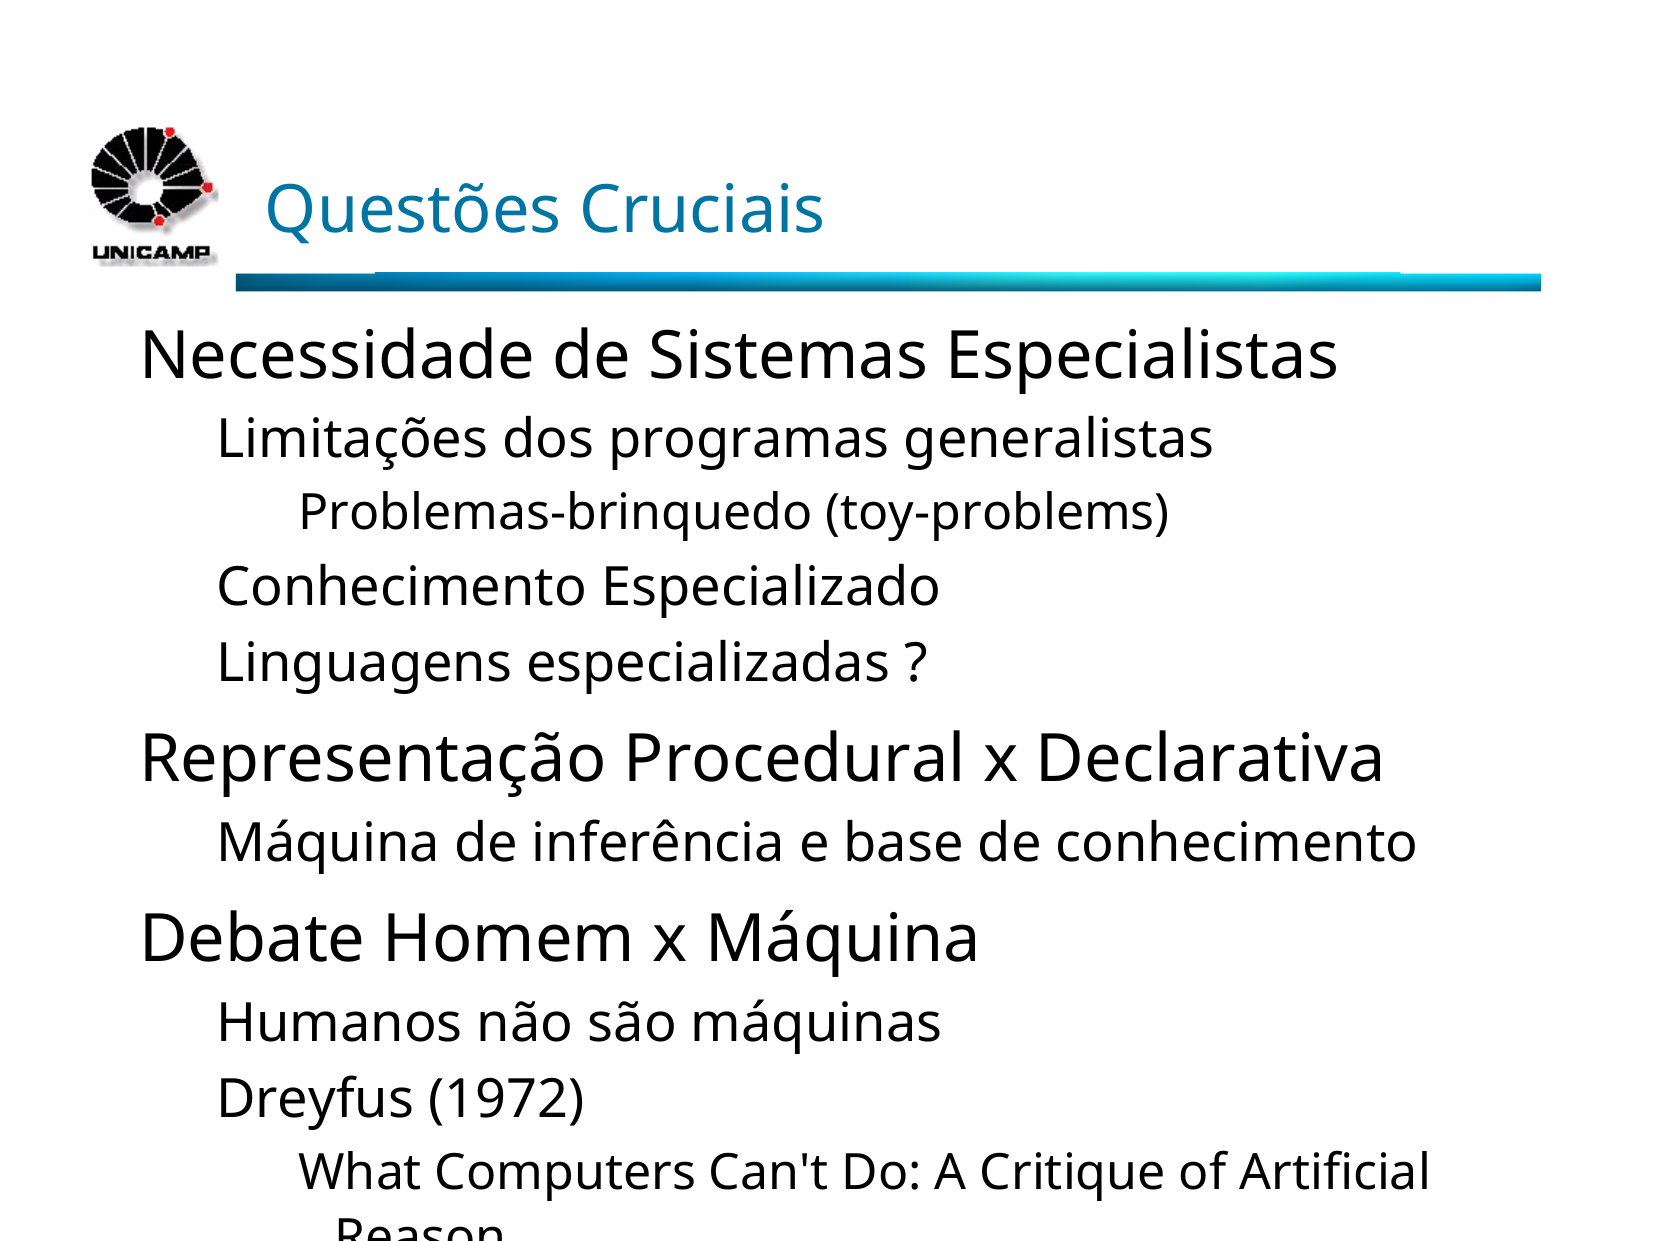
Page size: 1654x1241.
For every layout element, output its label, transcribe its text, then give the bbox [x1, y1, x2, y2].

picture [125, 272, 1654, 295]
title Questões Cruciais [264, 42, 1534, 250]
list Necessidade de Sistemas Especialistas Limitações dos programas generalistas Problemas-brinquedo (toy-problems) Conhecimento Especializado Linguagens especializadas ? Representação Procedural x Declarativa Máquina de inferência e base de conhecimento Debate Homem x Máquina Humanos não são máquinas Dreyfus (1972) What Computers Can't Do: A Critique of Artificial Reason [121, 309, 1534, 1182]
